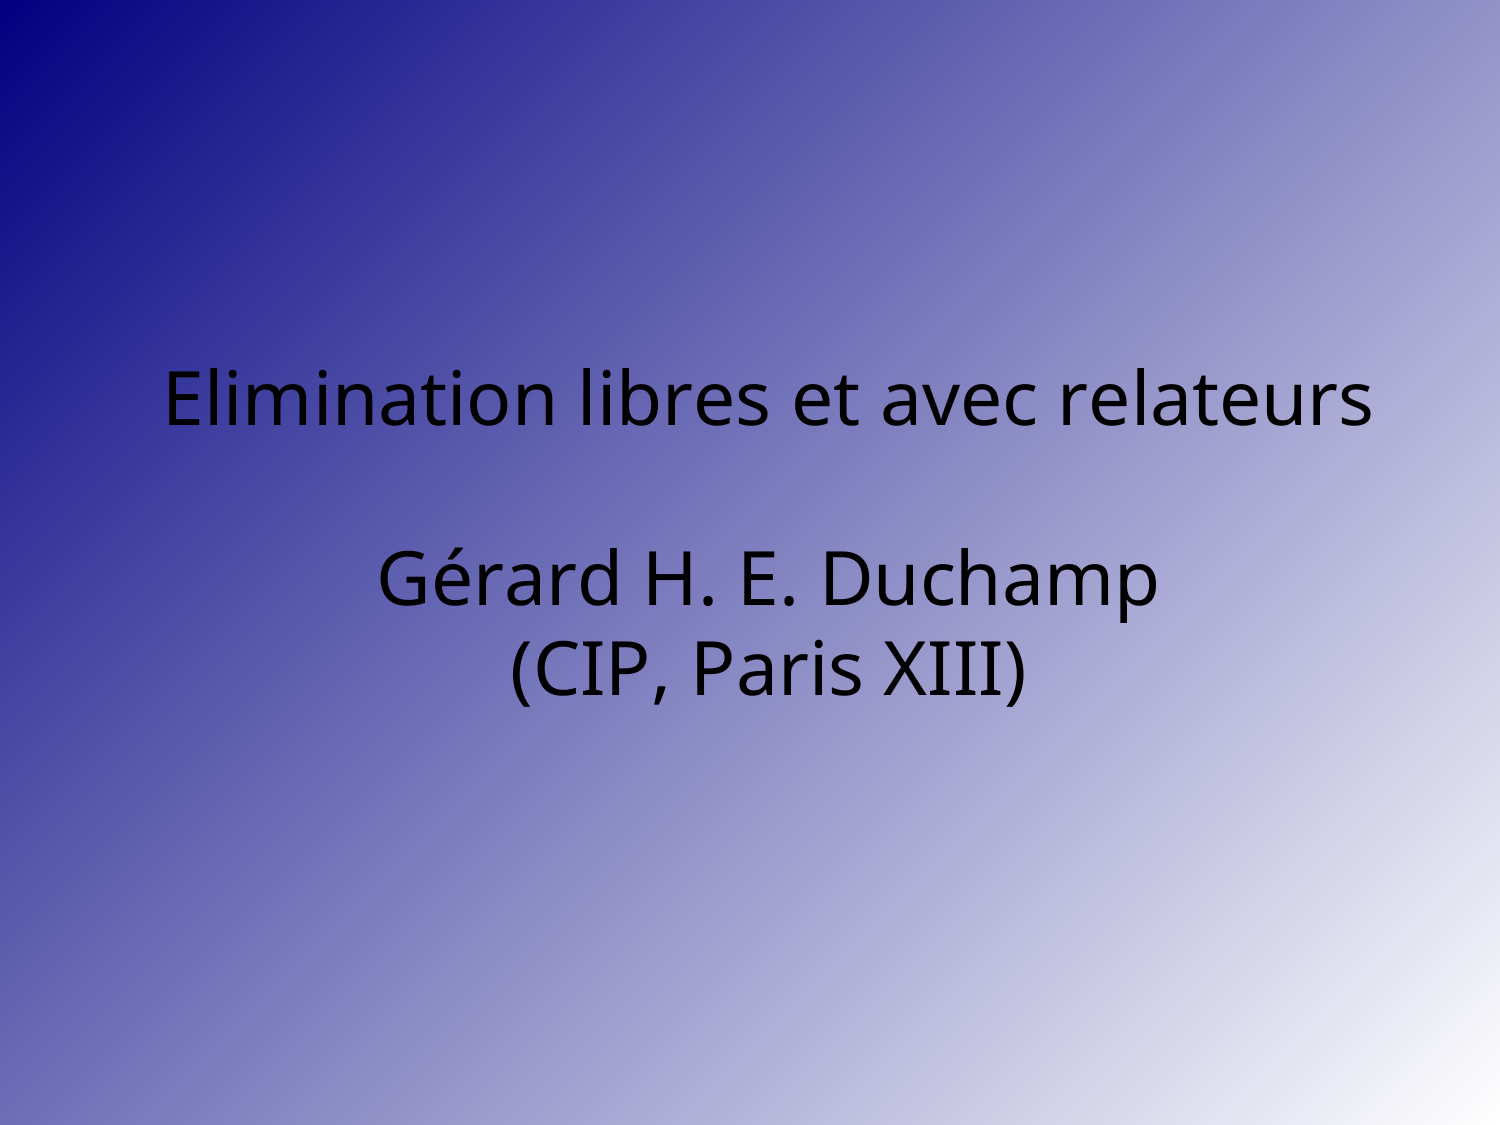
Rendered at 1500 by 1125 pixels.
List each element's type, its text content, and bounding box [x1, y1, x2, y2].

text_box Elimination libres et avec relateurs Gérard H. E. Duchamp (CIP, Paris XIII) [147, 343, 1391, 719]
